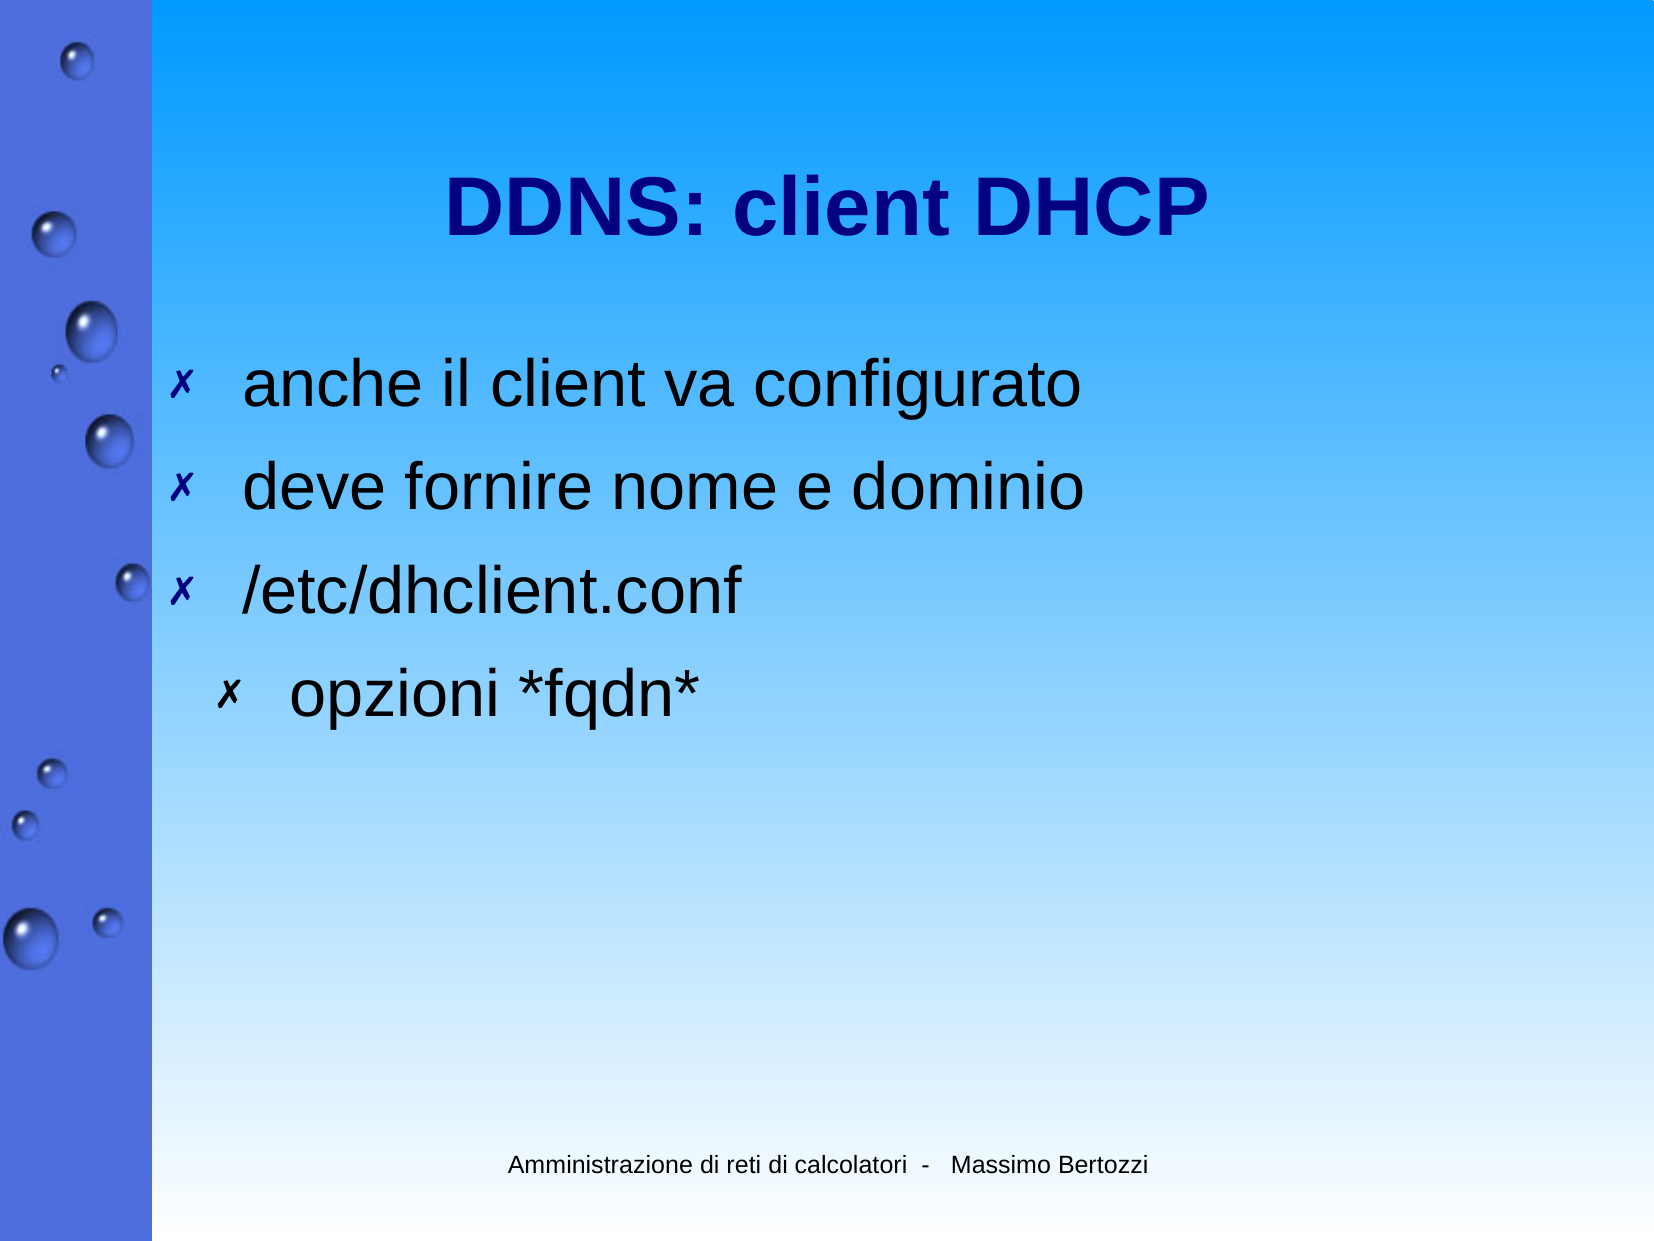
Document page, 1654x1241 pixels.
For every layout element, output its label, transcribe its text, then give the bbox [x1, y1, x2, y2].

list anche il client va configurato deve fornire nome e dominio /etc/dhclient.conf opzioni *fqdn* [159, 346, 1572, 1128]
title DDNS: client DHCP [121, 102, 1534, 311]
picture [0, 0, 152, 1241]
